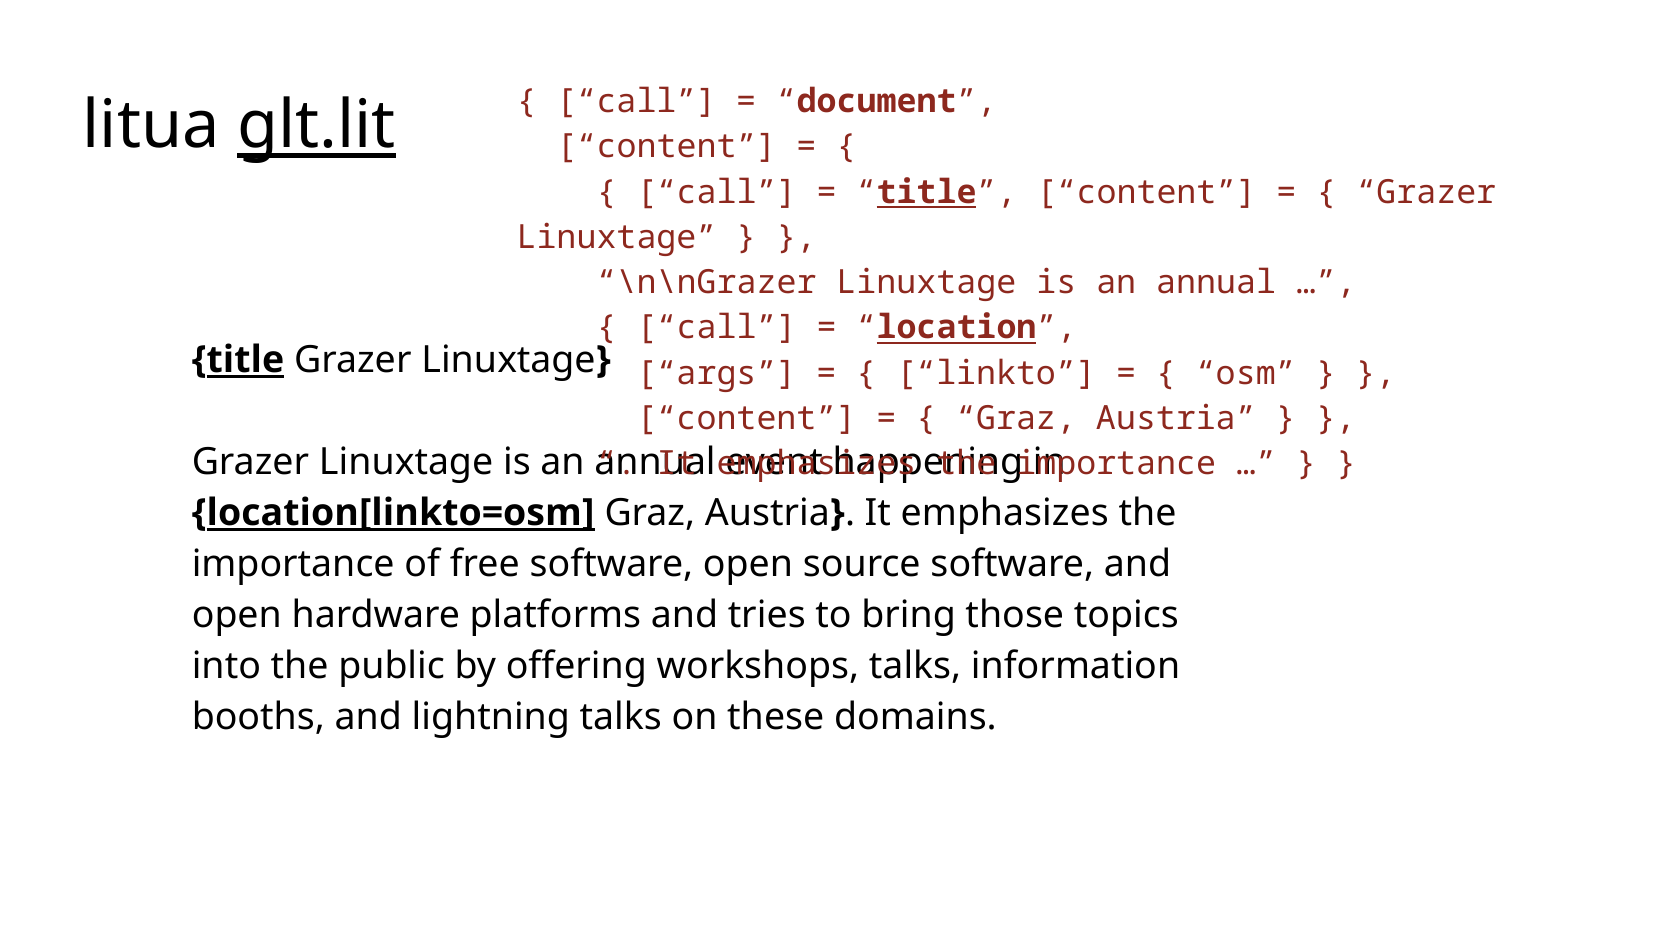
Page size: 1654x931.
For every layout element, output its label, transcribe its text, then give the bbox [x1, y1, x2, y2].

text_box { [“call”] = “document”, [“content”] = { { [“call”] = “title”, [“content”] = { “Grazer Linuxtage” } }, “\n\nGrazer Linuxtage is an annual …”, { [“call”] = “location”, [“args”] = { [“linkto”] = { “osm” } }, [“content”] = { “Graz, Austria” } }, “. It emphasizes the importance …” } } [501, 69, 1625, 384]
text_box {title Grazer Linuxtage} Grazer Linuxtage is an annual event happening in {location[linkto=osm] Graz, Austria}. It emphasizes the importance of free software, open source software, and open hardware platforms and tries to bring those topics into the public by offering workshops, talks, information booths, and lightning talks on these domains. [177, 324, 1211, 748]
text_box litua glt.lit [82, 37, 1571, 207]
